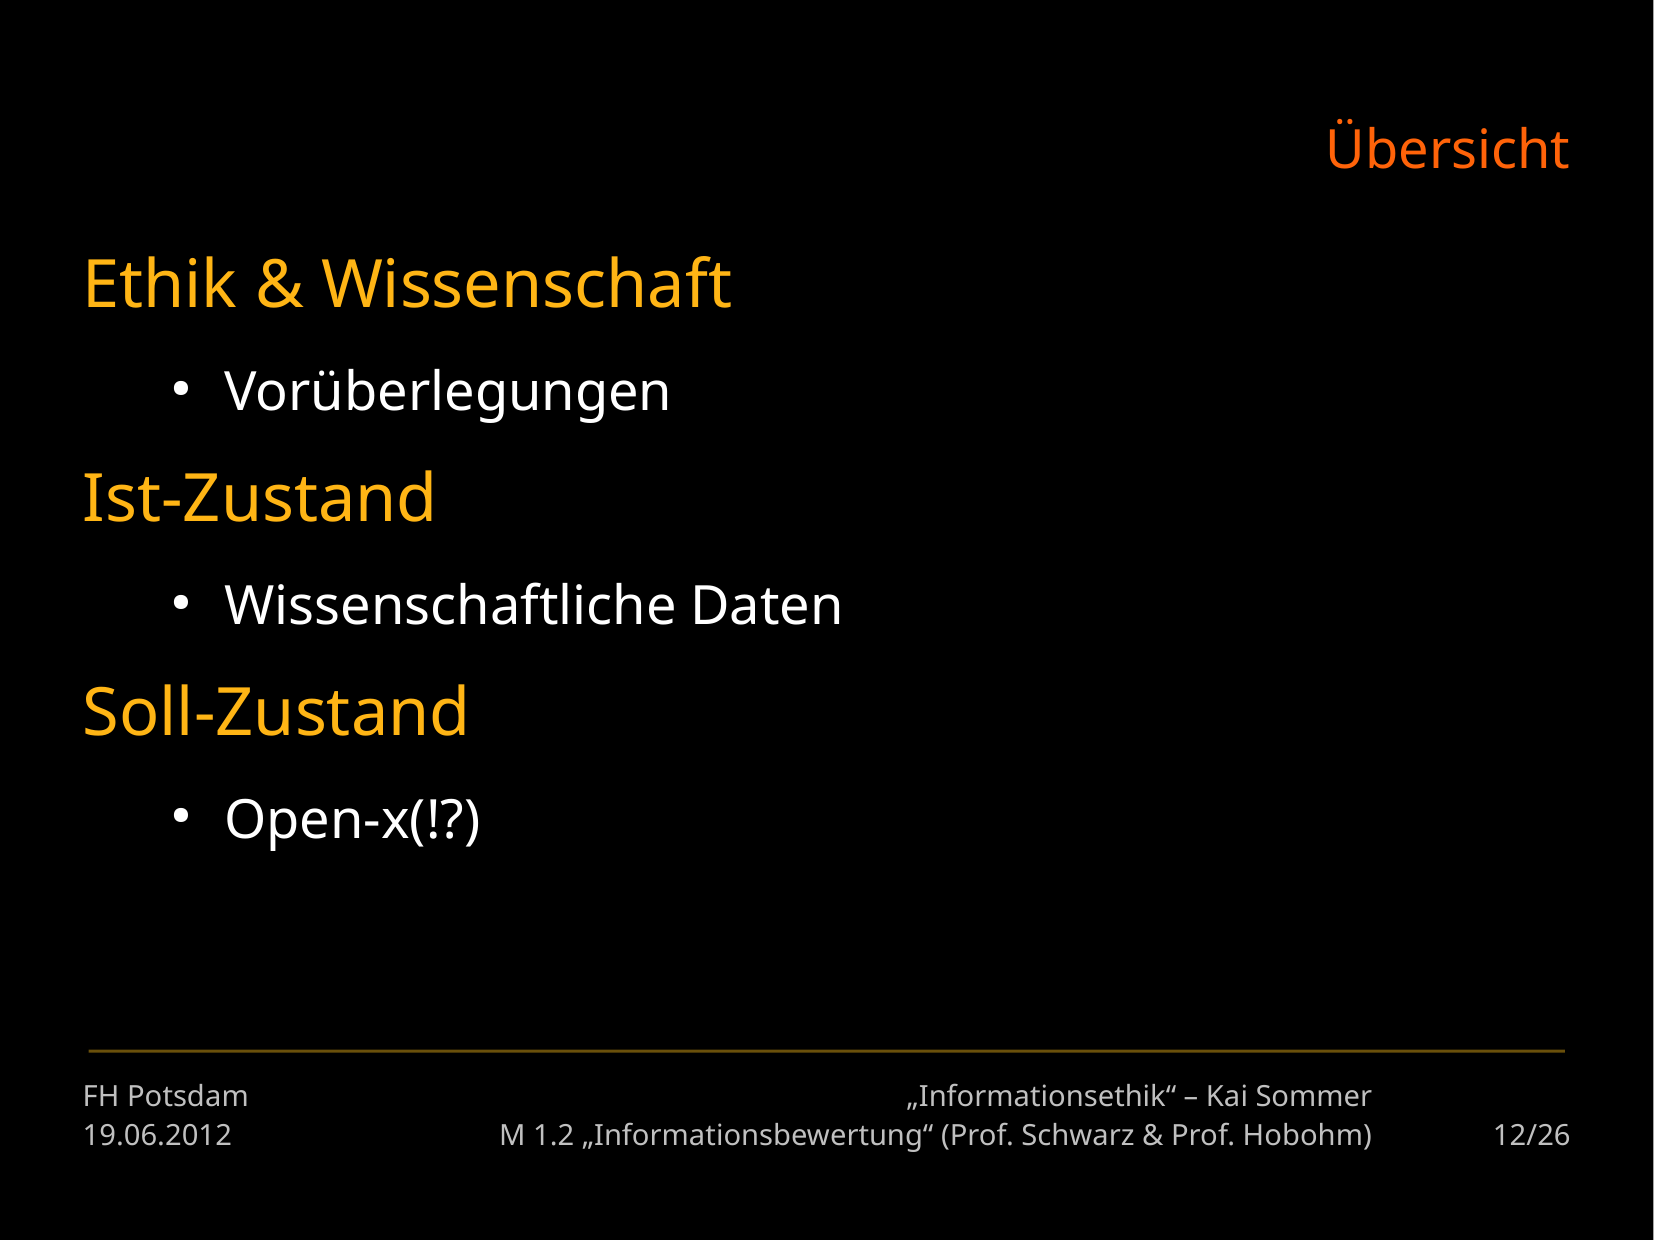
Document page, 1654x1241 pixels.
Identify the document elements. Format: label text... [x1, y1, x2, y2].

title Übersicht [82, 88, 1571, 207]
list Ethik & Wissenschaft Vorüberlegungen Ist-Zustand Wissenschaftliche Daten Soll-Zustand Open-x(!?) [82, 236, 1571, 1109]
